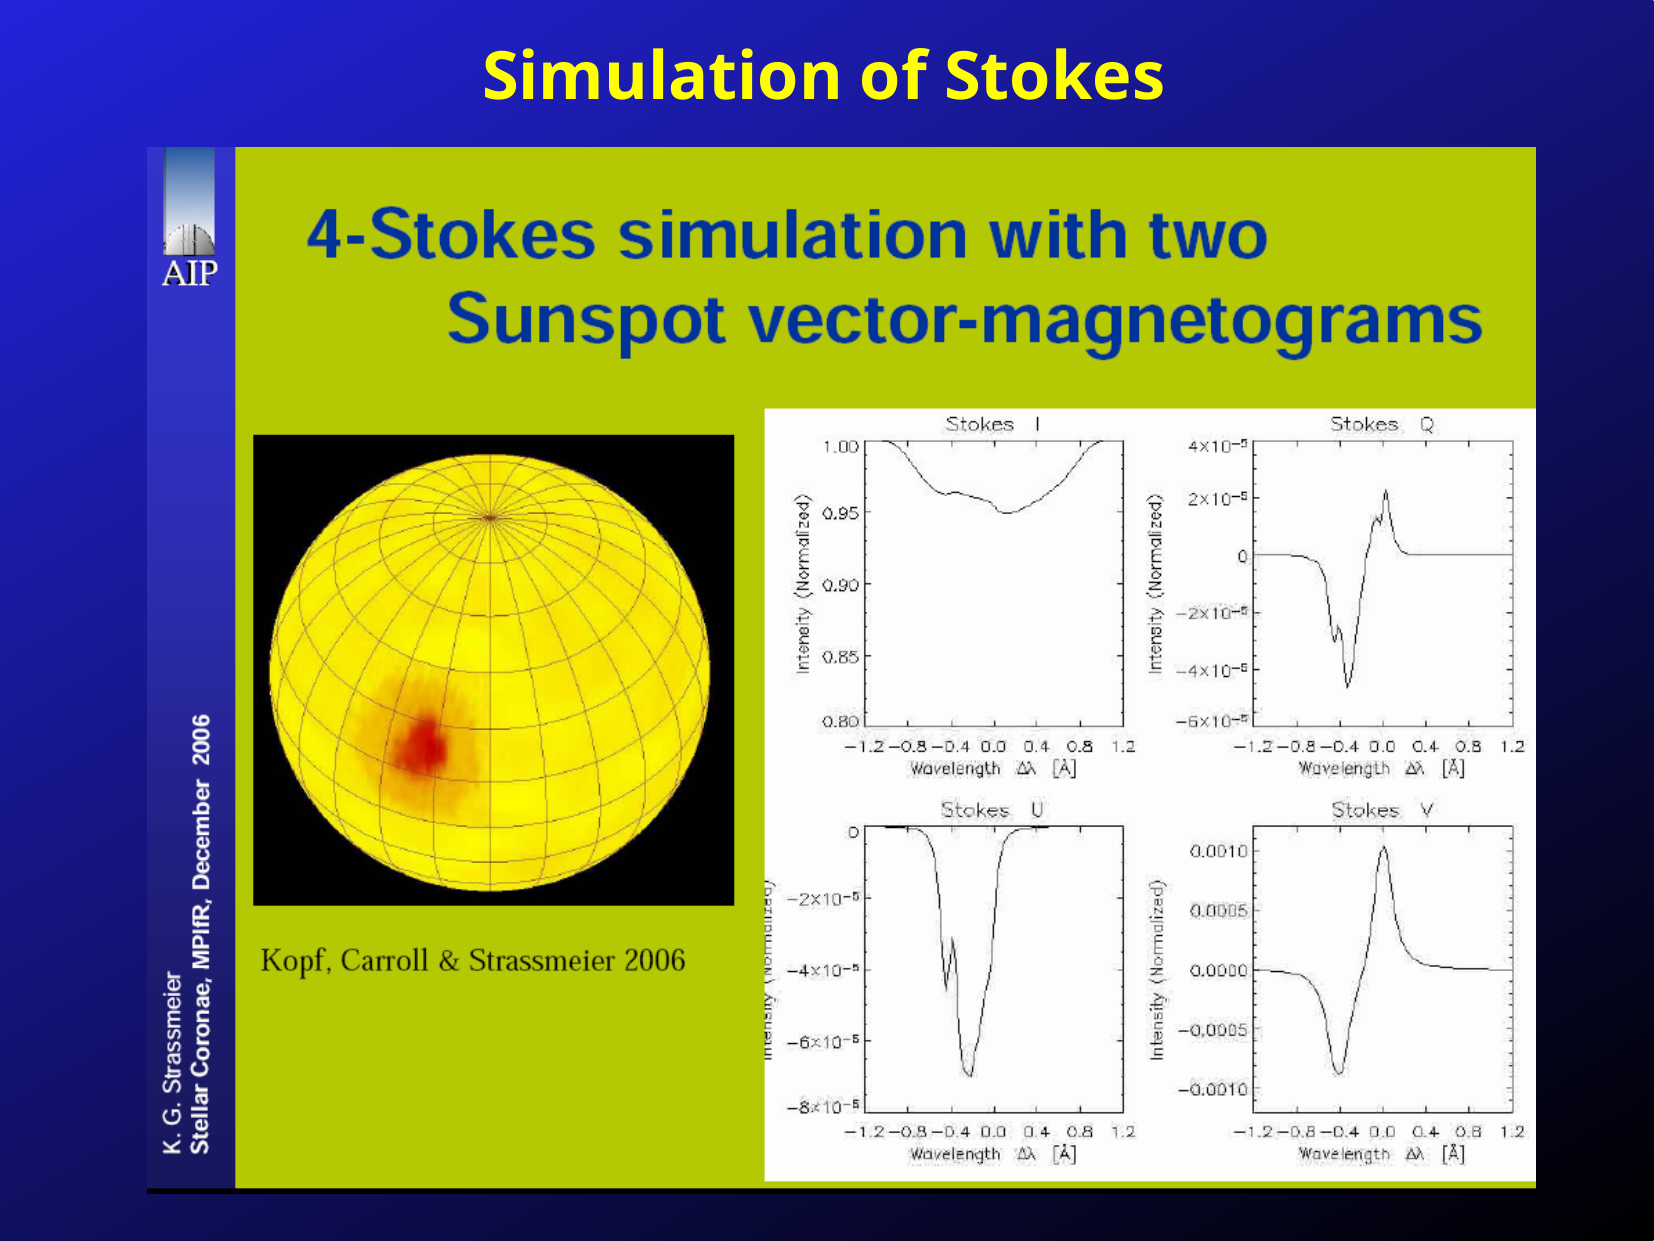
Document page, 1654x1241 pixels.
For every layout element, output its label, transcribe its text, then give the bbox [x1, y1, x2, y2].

title Simulation of Stokes [88, 27, 1577, 119]
picture [147, 147, 1536, 1194]
